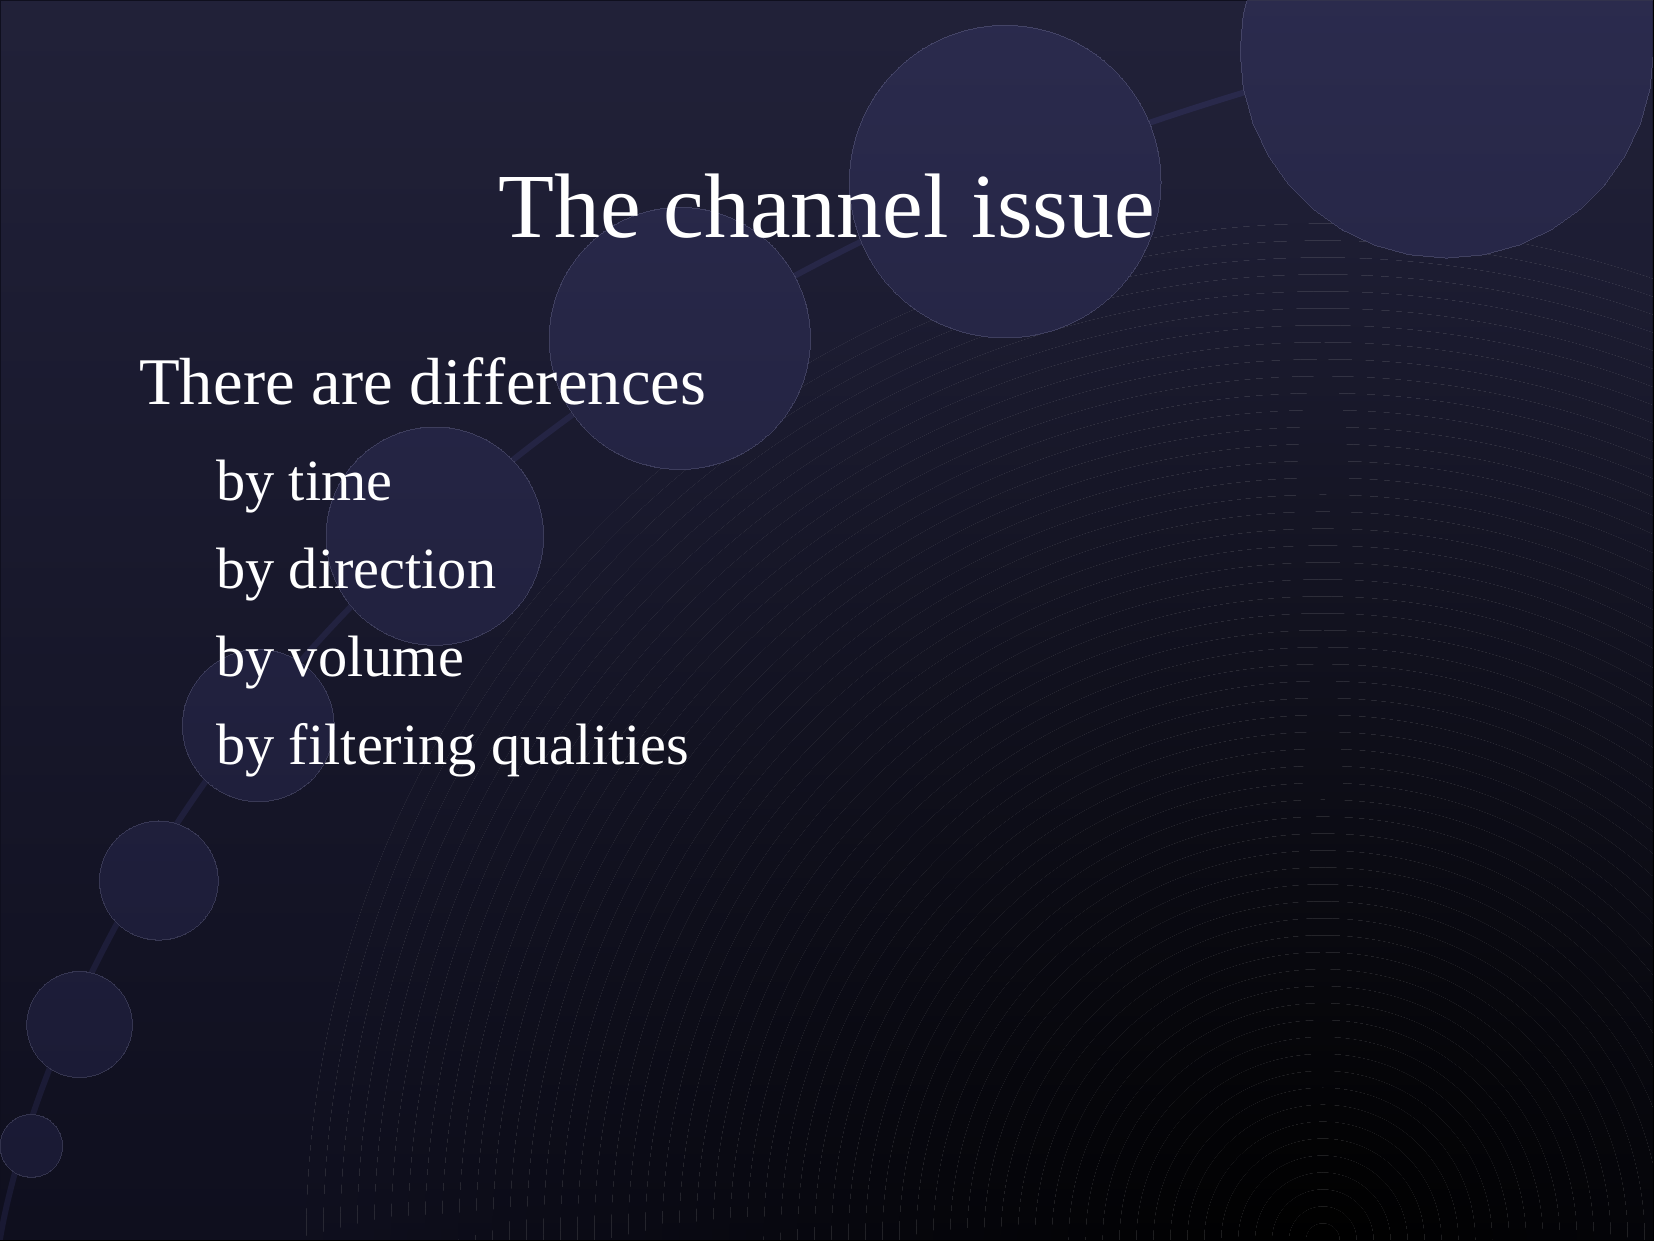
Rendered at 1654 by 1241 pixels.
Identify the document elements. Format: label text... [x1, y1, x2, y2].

title The channel issue [121, 102, 1534, 311]
list There are differences by time by direction by volume by filtering qualities [121, 344, 1534, 1127]
